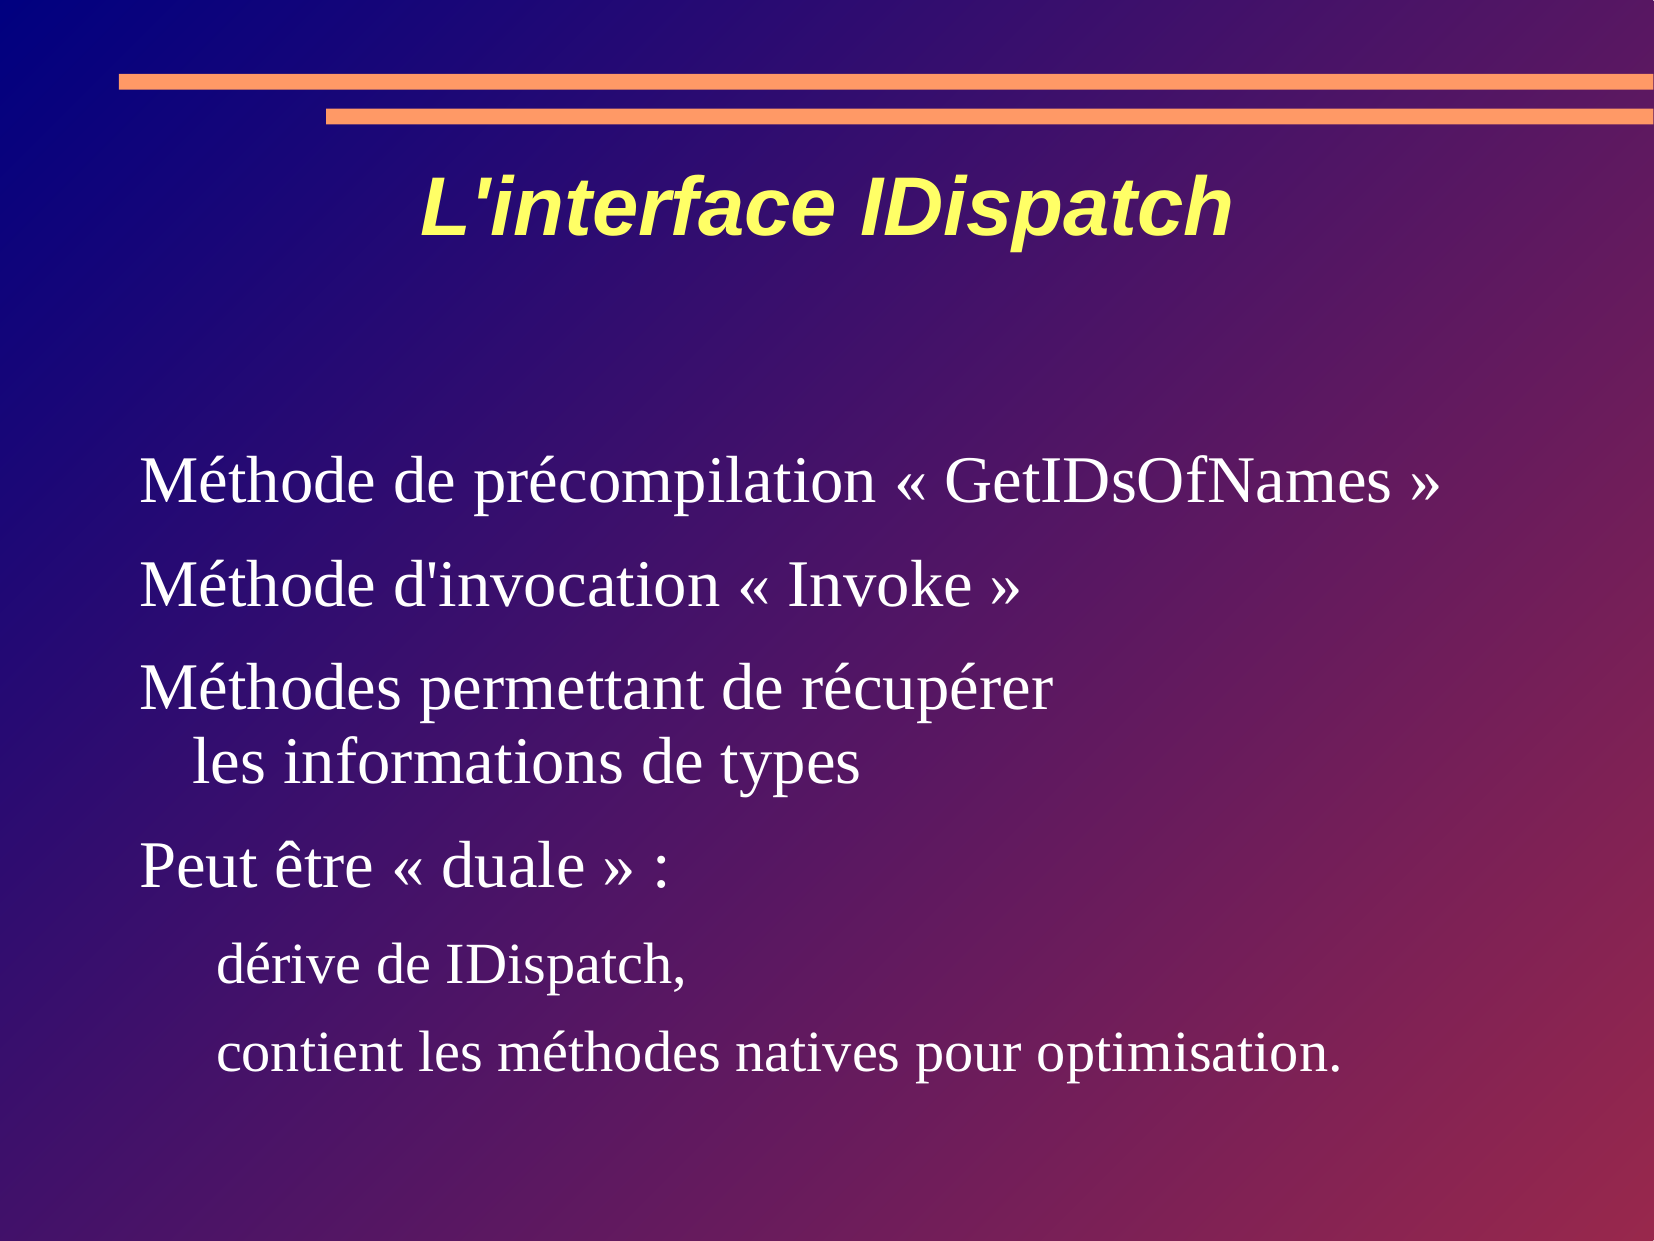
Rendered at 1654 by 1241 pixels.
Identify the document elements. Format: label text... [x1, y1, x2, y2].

title L'interface IDispatch [121, 102, 1534, 311]
list Méthode de précompilation « GetIDsOfNames » Méthode d'invocation « Invoke » Méthodes permettant de récupérer les informations de types Peut être « duale » : dérive de IDispatch, contient les méthodes natives pour optimisation. [121, 443, 1534, 1127]
